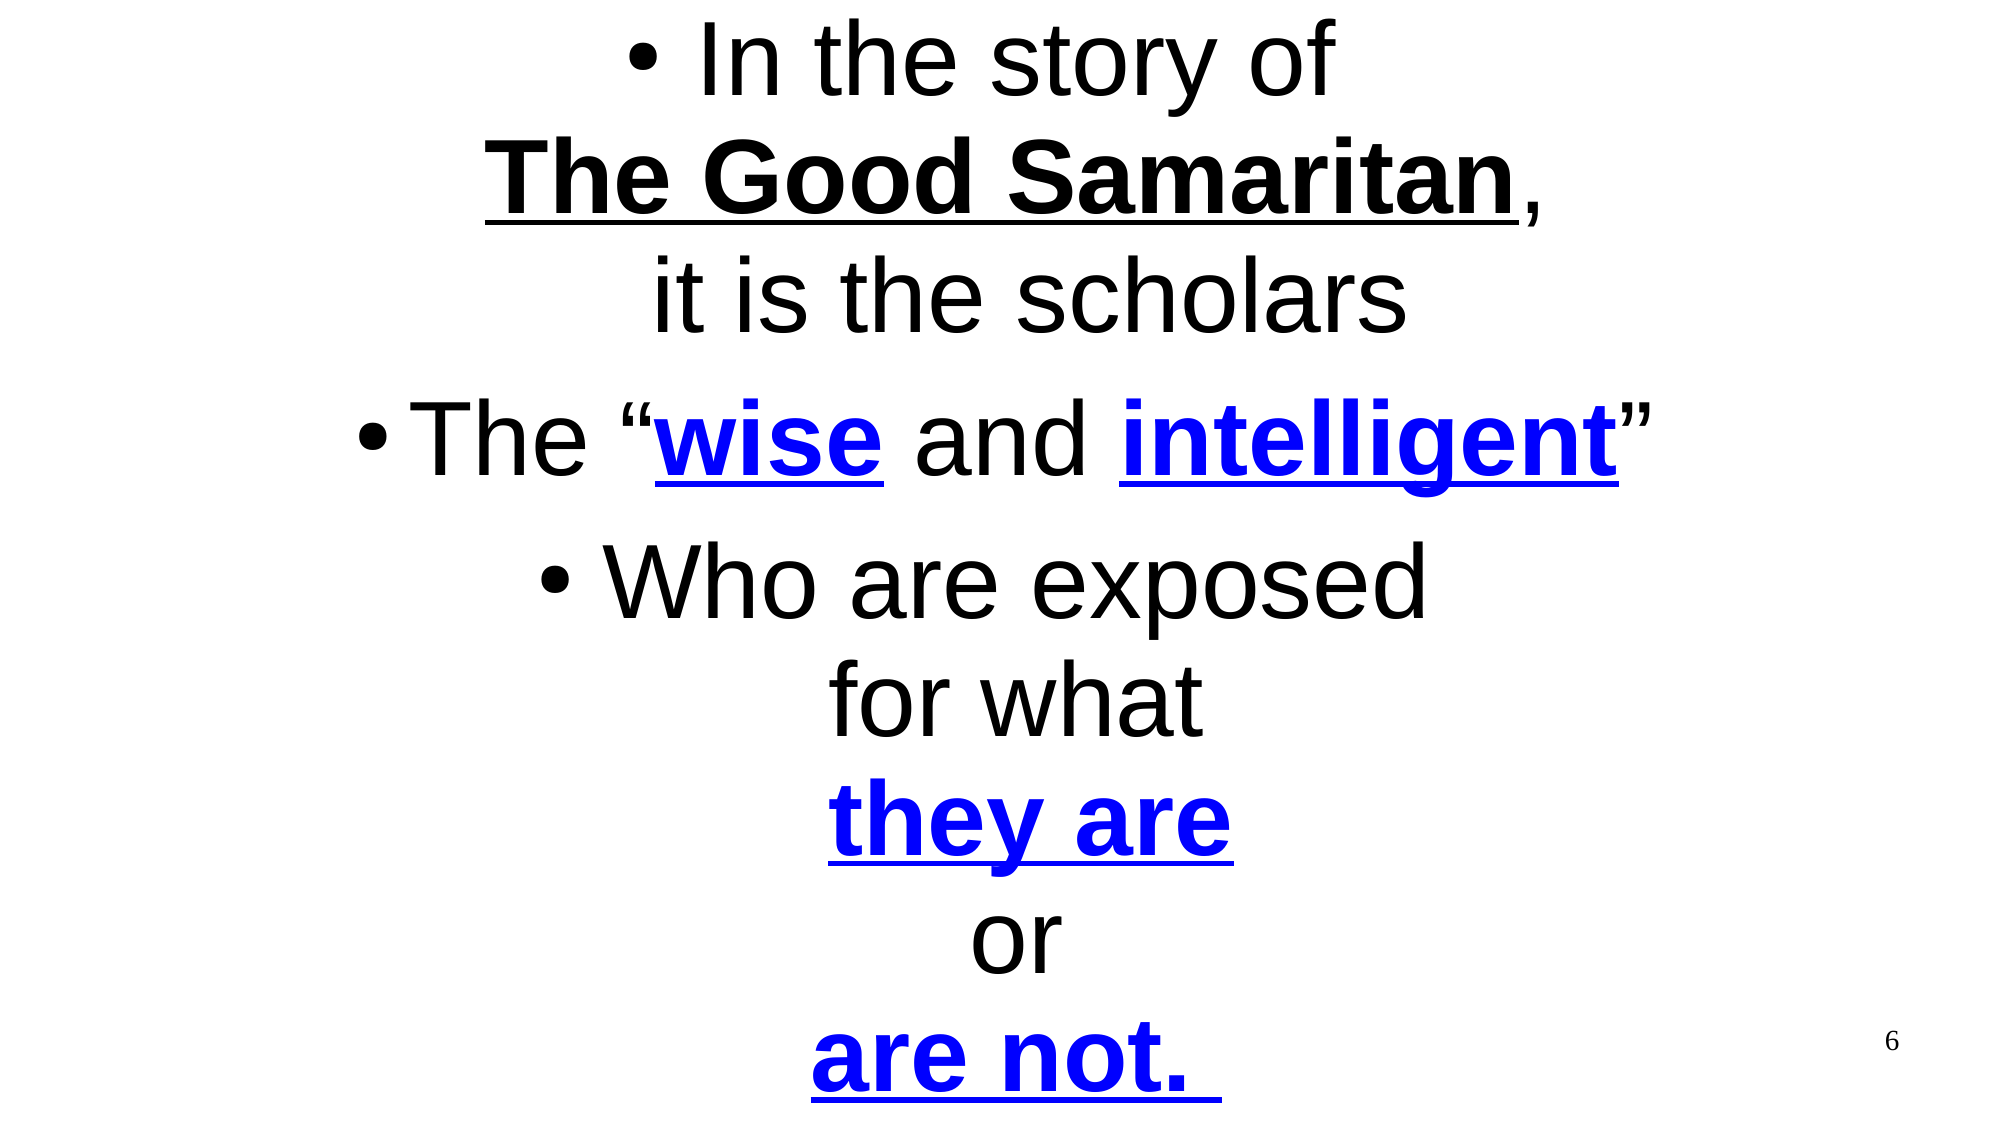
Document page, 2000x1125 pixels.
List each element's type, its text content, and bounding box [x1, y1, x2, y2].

list In the story of The Good Samaritan, it is the scholars The “wise and intelligent” Who are exposed for what they are or are not. [0, 0, 1996, 1123]
